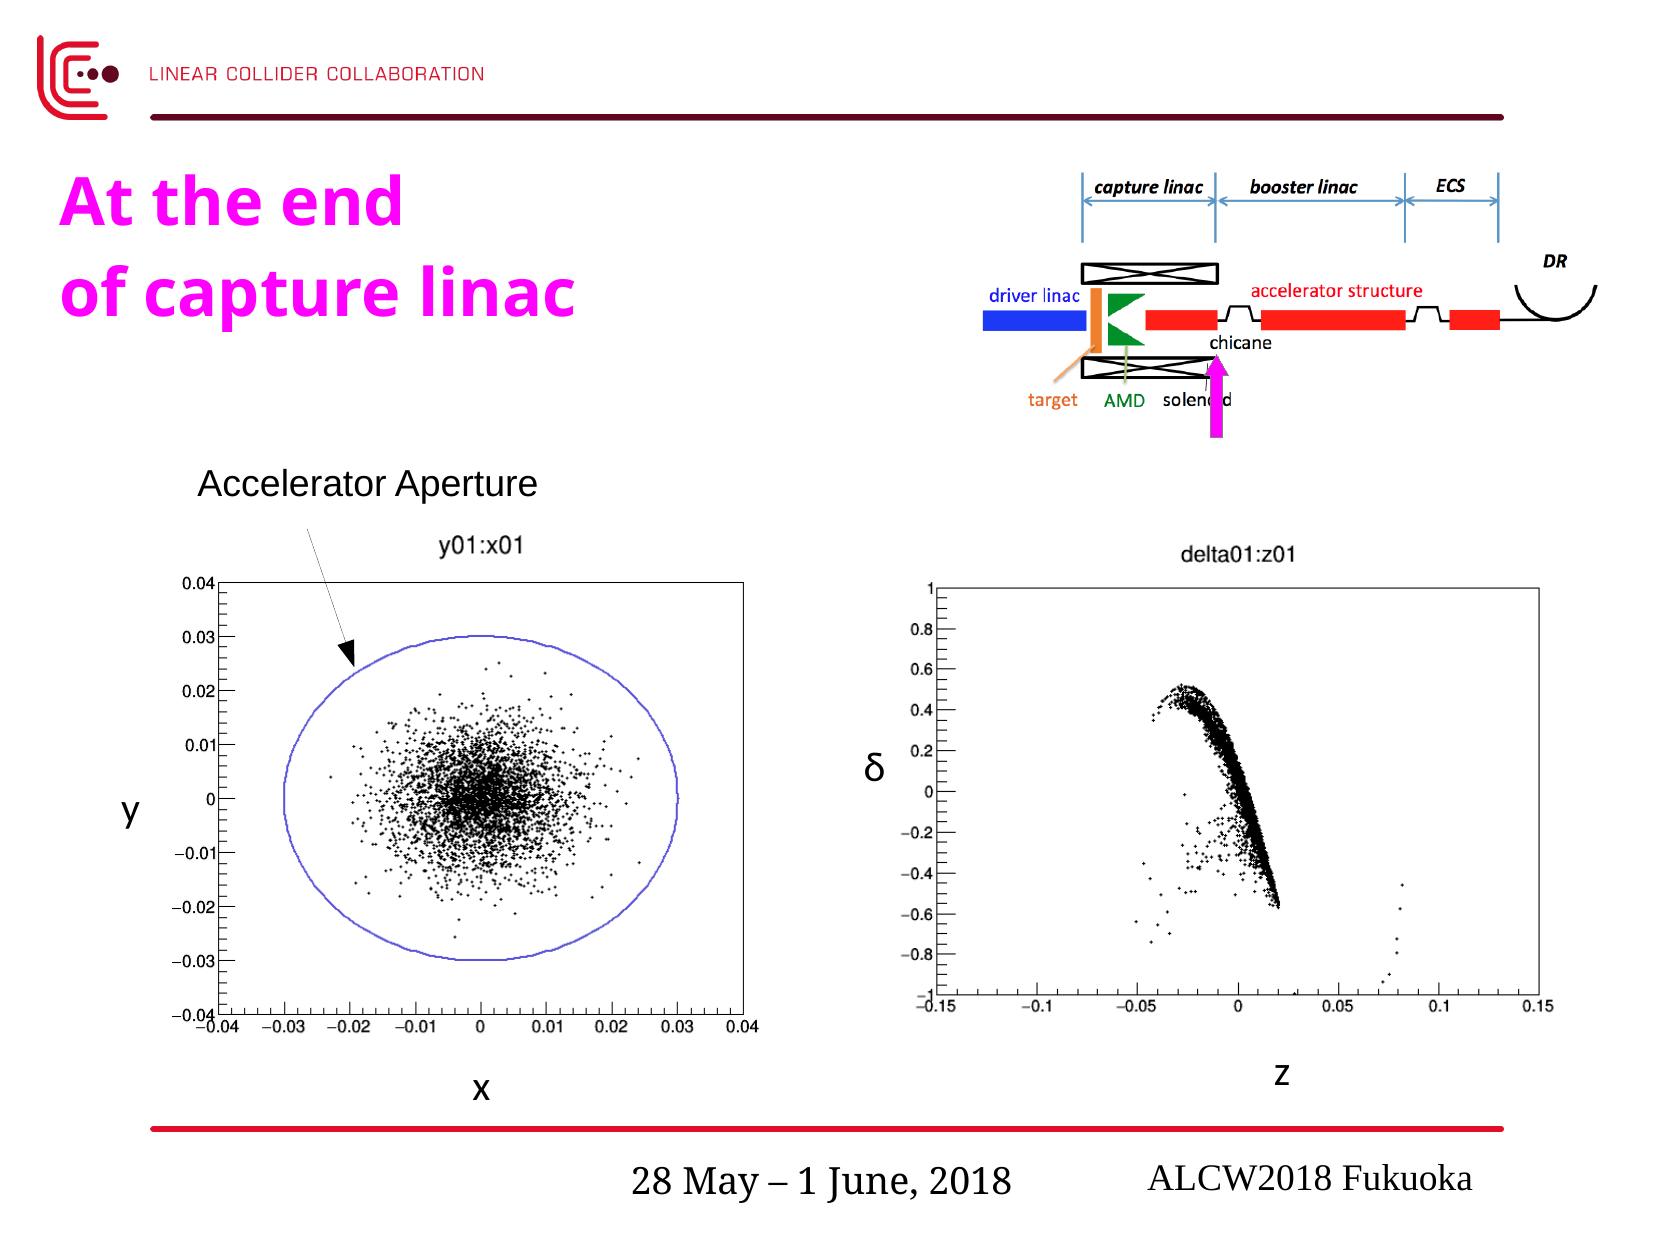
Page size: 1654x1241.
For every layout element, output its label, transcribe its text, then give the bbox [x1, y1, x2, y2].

picture [150, 156, 1614, 1132]
picture [37, 35, 1504, 141]
text_box [1204, 354, 1229, 438]
text_box z [1246, 1035, 1319, 1101]
title At the end of capture linac [59, 141, 1548, 349]
text_box Accelerator Aperture [182, 455, 557, 513]
text_box x [445, 1051, 518, 1117]
text_box y [94, 773, 167, 839]
text_box δ [838, 732, 911, 798]
